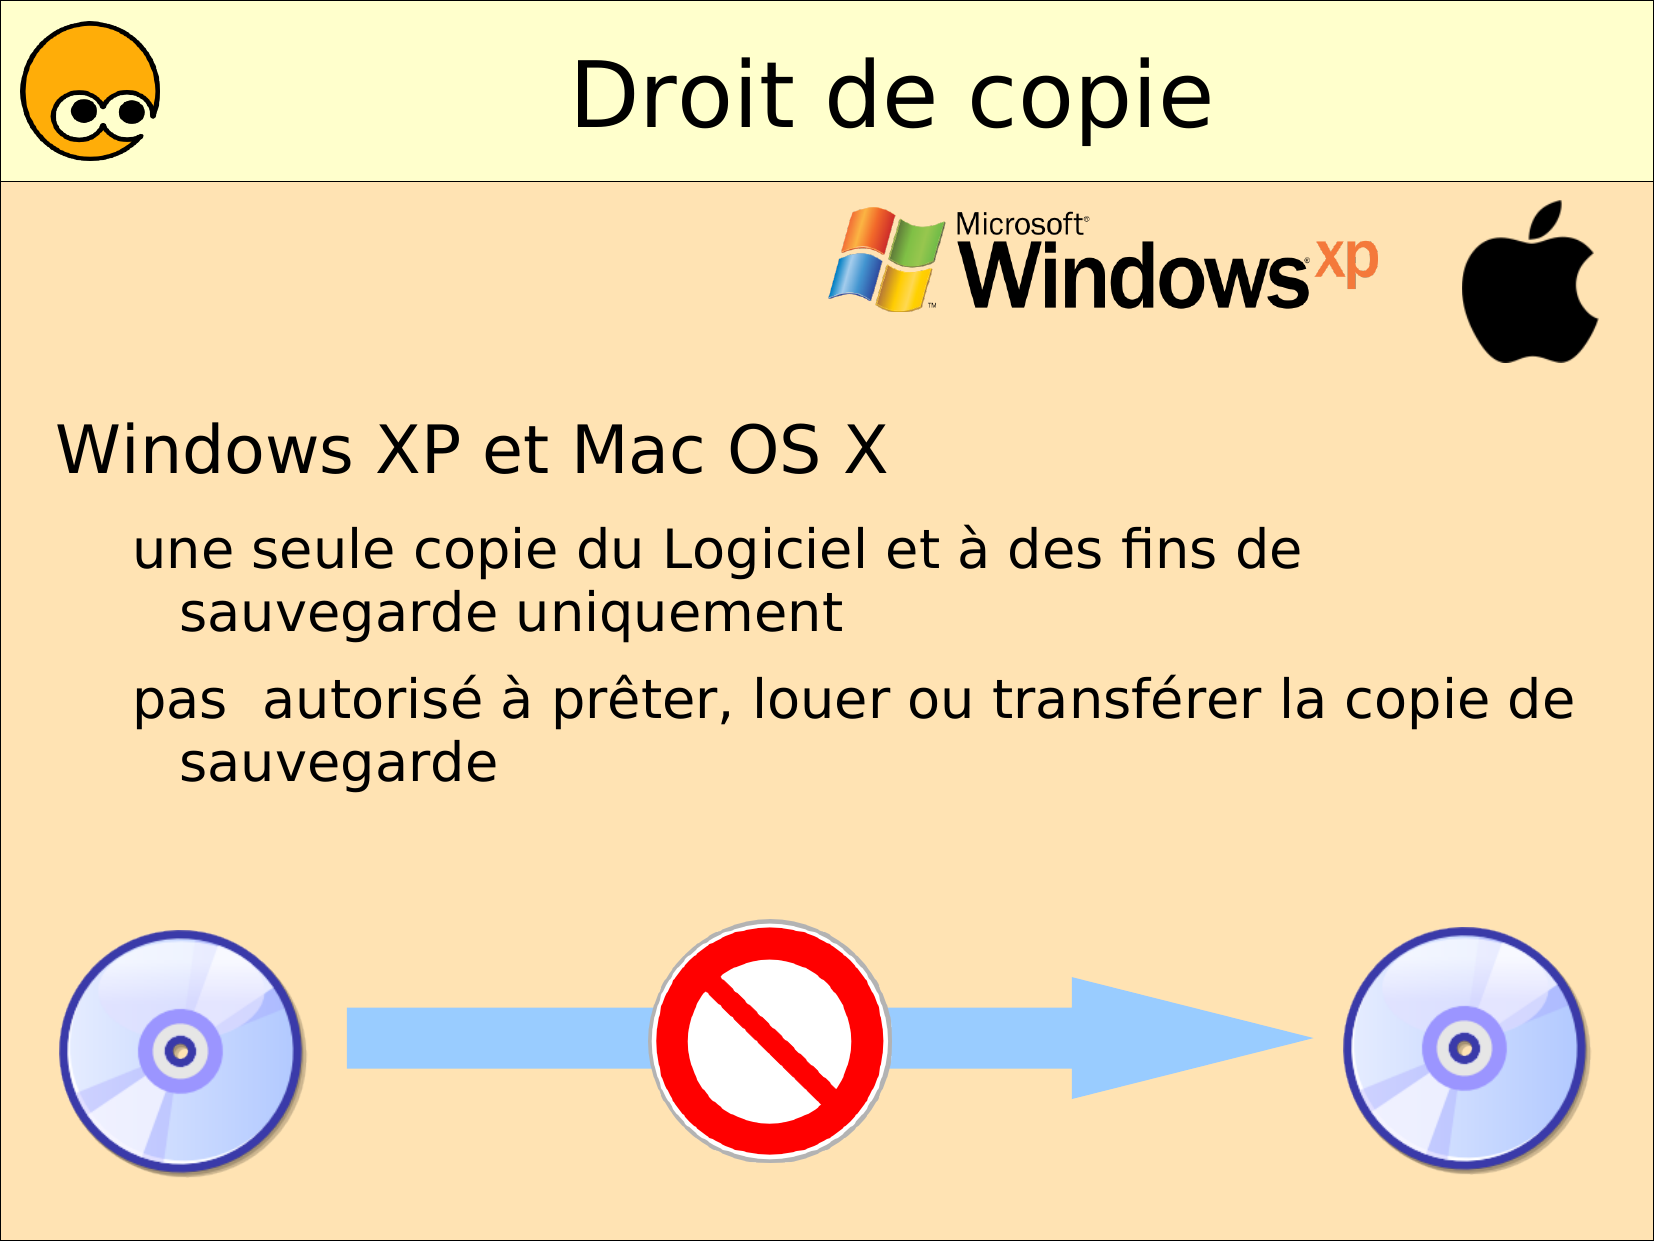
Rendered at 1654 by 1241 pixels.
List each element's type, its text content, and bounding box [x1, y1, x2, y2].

list Windows XP et Mac OS X une seule copie du Logiciel et à des fins de sauvegarde uniquement pas autorisé à prêter, louer ou transférer la copie de sauvegarde [37, 411, 1597, 843]
picture [1343, 927, 1592, 1176]
title Droit de copie [180, 29, 1606, 163]
picture [828, 207, 1378, 312]
picture [1462, 199, 1599, 363]
picture [648, 919, 892, 1163]
text_box [892, 977, 1314, 1100]
text_box [346, 1007, 648, 1069]
picture [20, 21, 160, 161]
picture [59, 930, 308, 1179]
